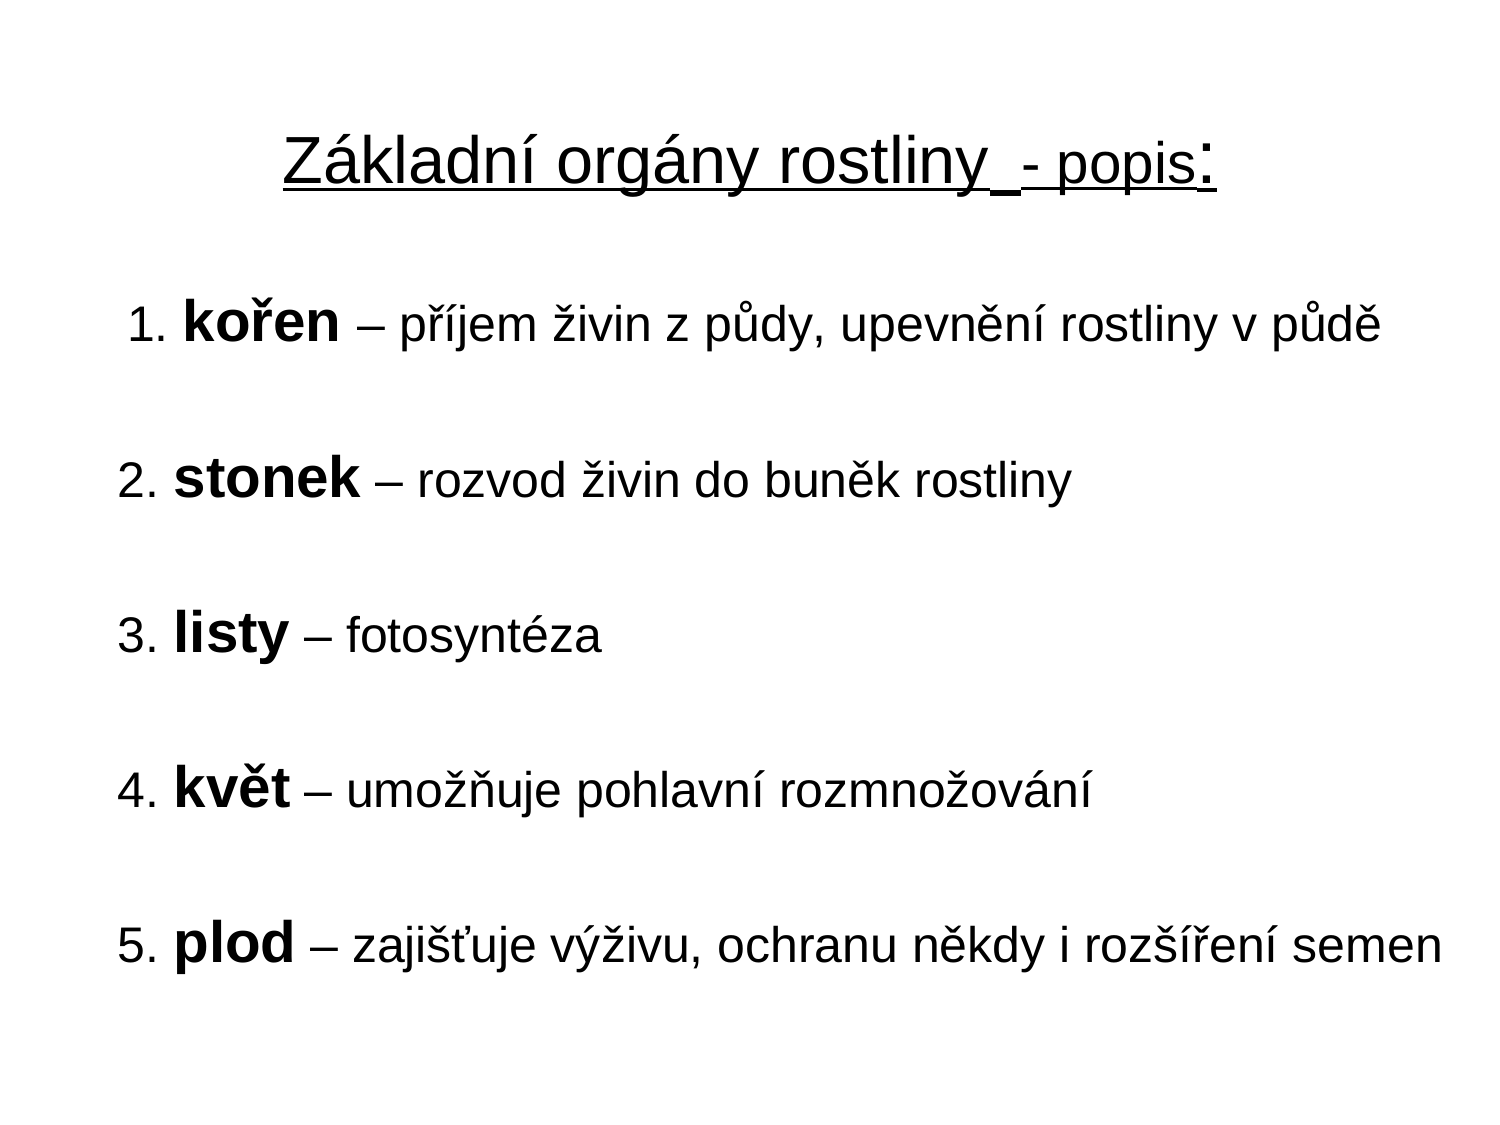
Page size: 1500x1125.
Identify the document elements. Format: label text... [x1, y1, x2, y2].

list 1. kořen – příjem živin z půdy, upevnění rostliny v půdě 2. stonek – rozvod živin do buněk rostliny 3. listy – fotosyntéza 4. květ – umožňuje pohlavní rozmnožování 5. plod – zajišťuje výživu, ochranu někdy i rozšíření semen [75, 267, 1471, 1005]
title Základní orgány rostliny - popis: [75, 45, 1426, 233]
